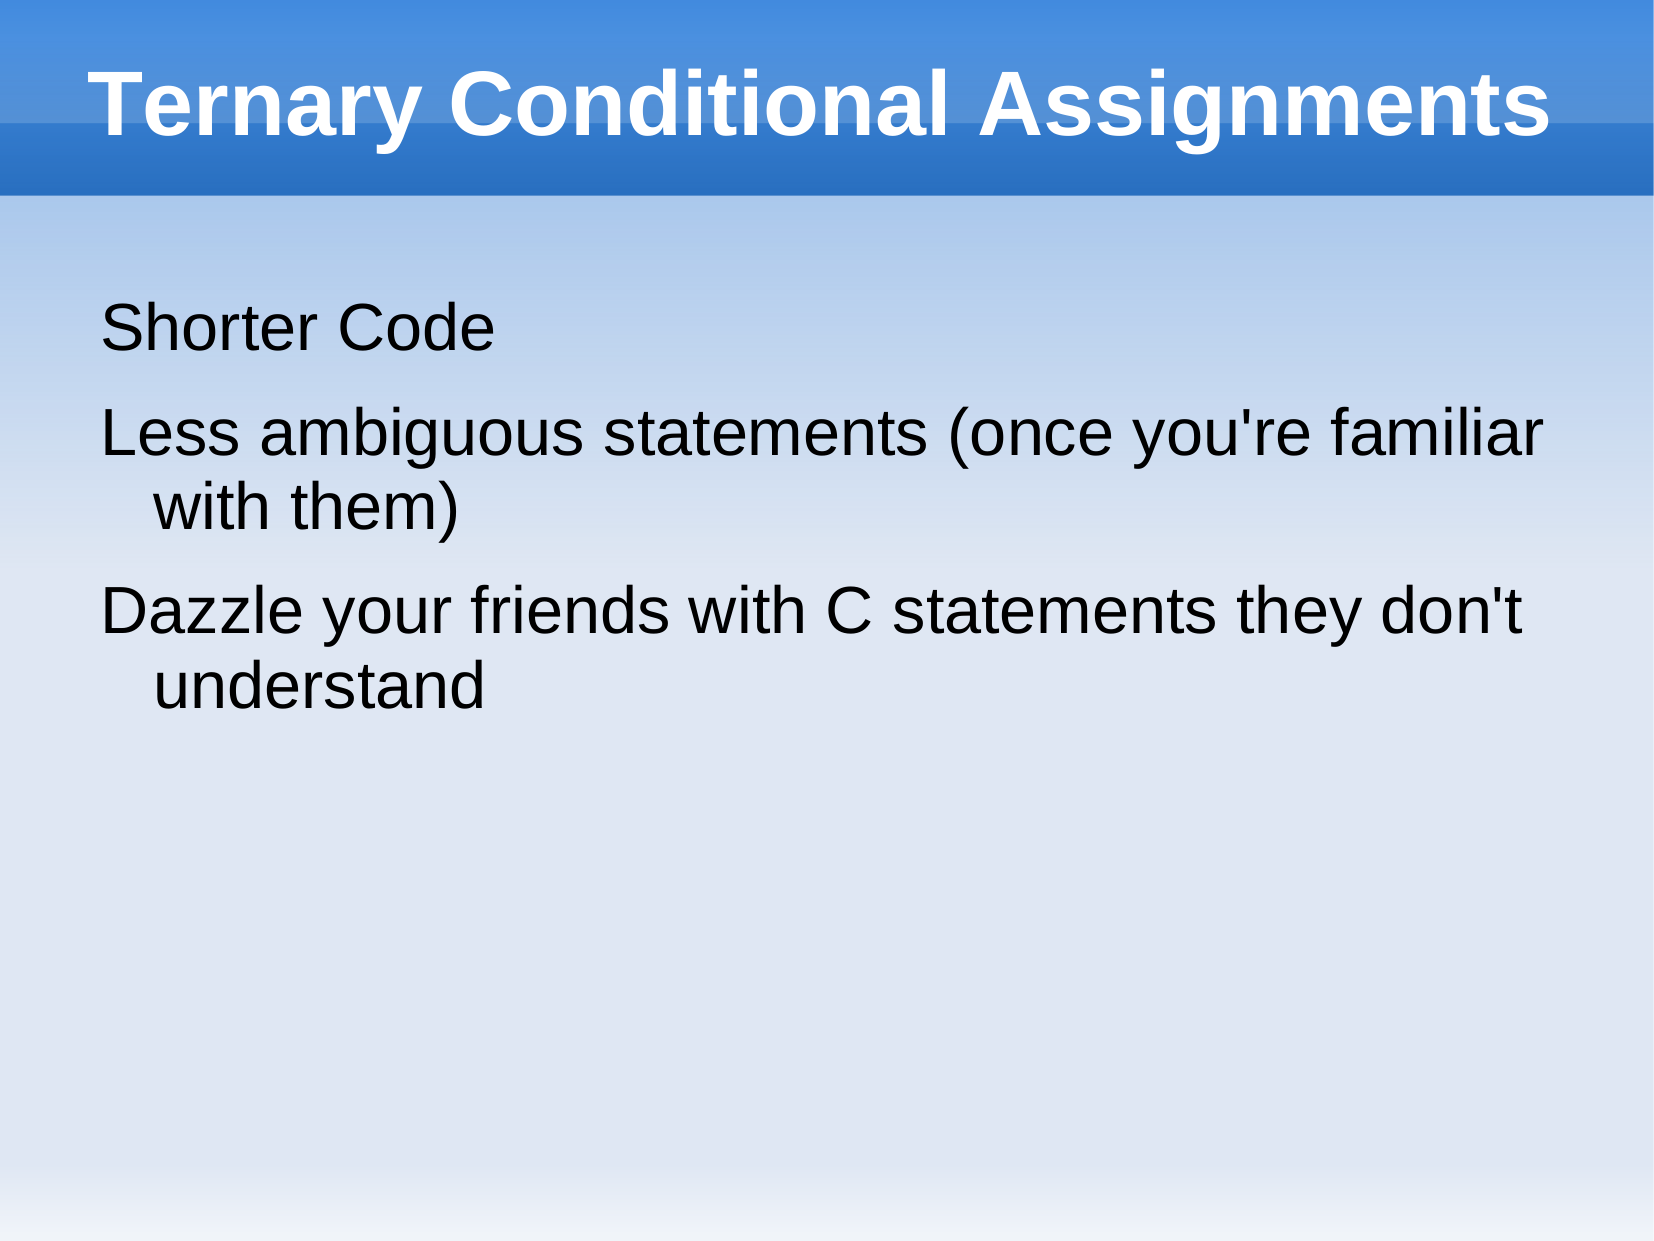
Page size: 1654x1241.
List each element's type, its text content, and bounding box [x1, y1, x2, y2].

list Shorter Code Less ambiguous statements (once you're familiar with them) Dazzle your friends with C statements they don't understand [82, 290, 1571, 724]
title Ternary Conditional Assignments [76, 0, 1565, 208]
picture [0, 0, 1654, 1241]
